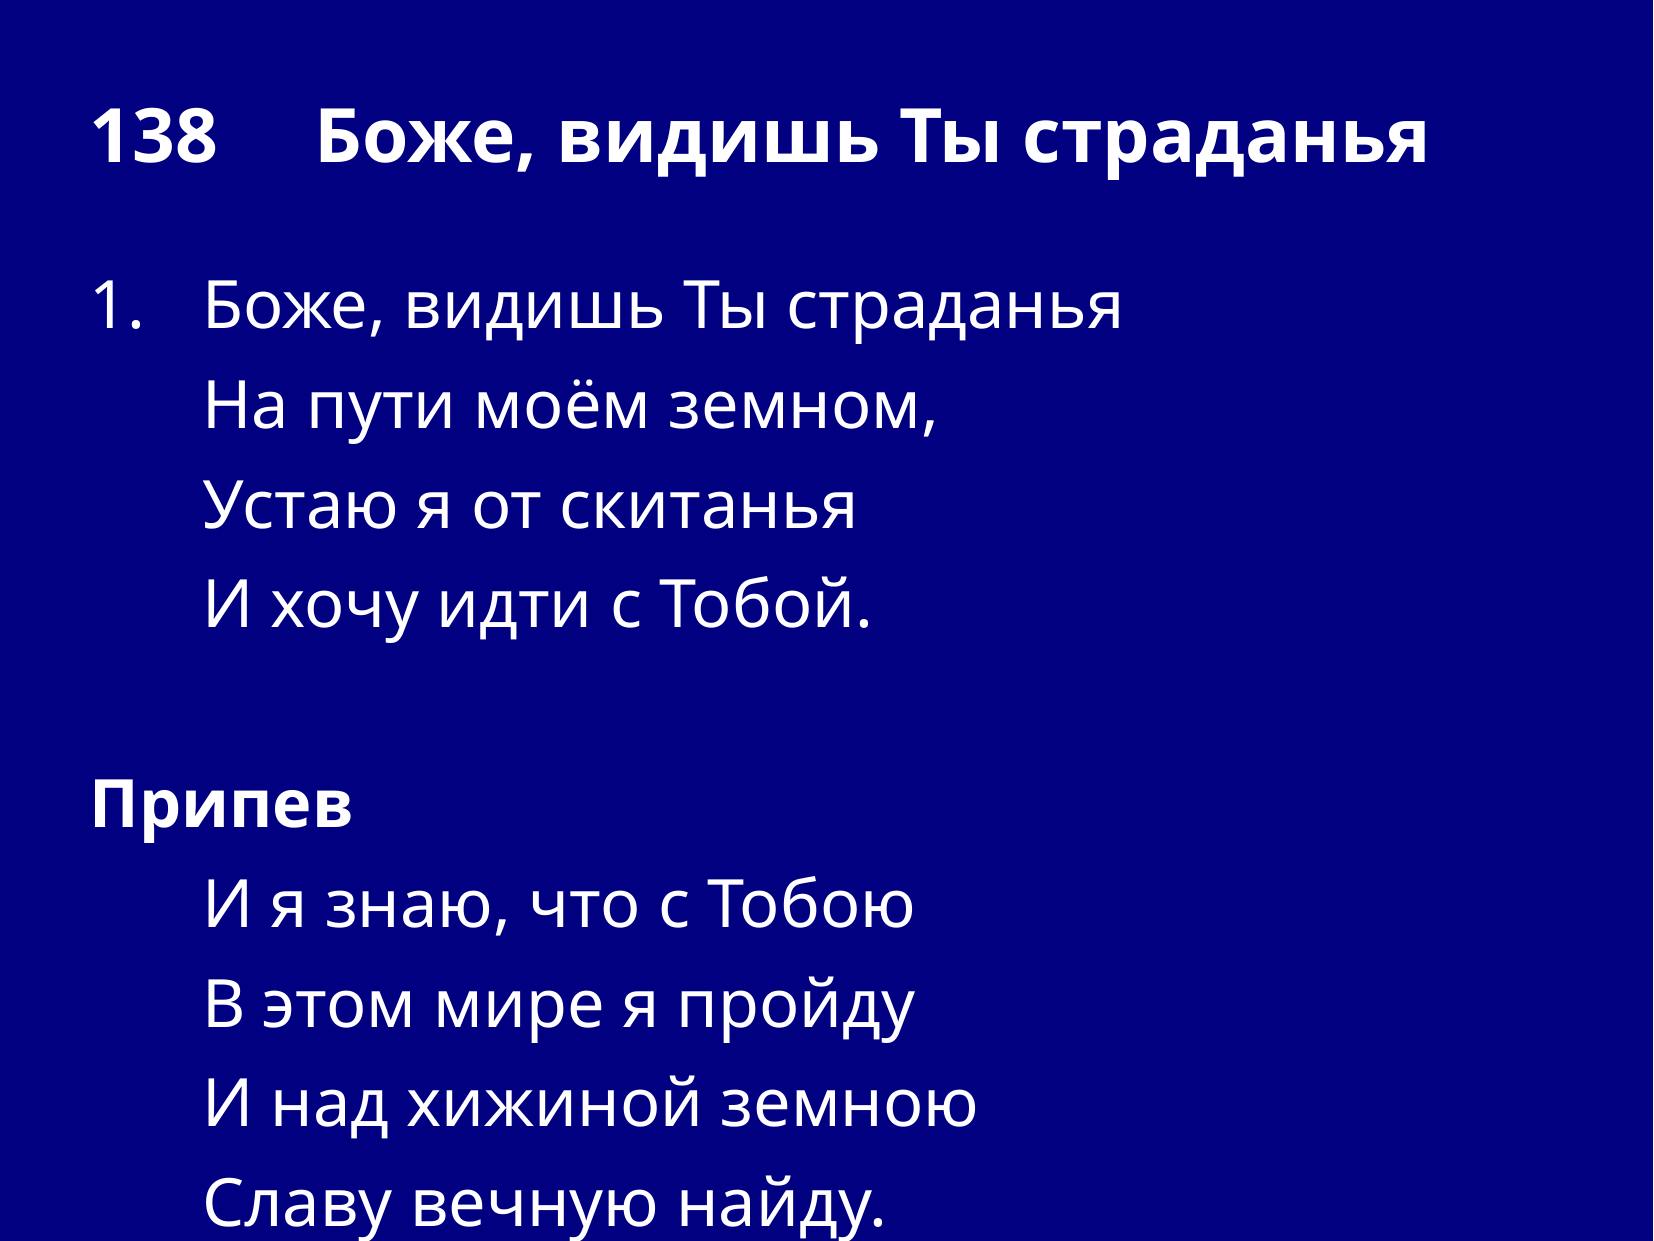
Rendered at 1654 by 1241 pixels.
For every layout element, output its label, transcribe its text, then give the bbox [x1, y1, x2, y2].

text_box 138 Боже, видишь Ты страданья [75, 75, 1576, 188]
text_box 1. Боже, видишь Ты страданья На пути моём земном, Устаю я от скитанья И хочу идти с Тобой. Припев И я знаю, что с Тобою В этом мире я пройду И над хижиной земною Славу вечную найду. [75, 188, 1576, 1163]
